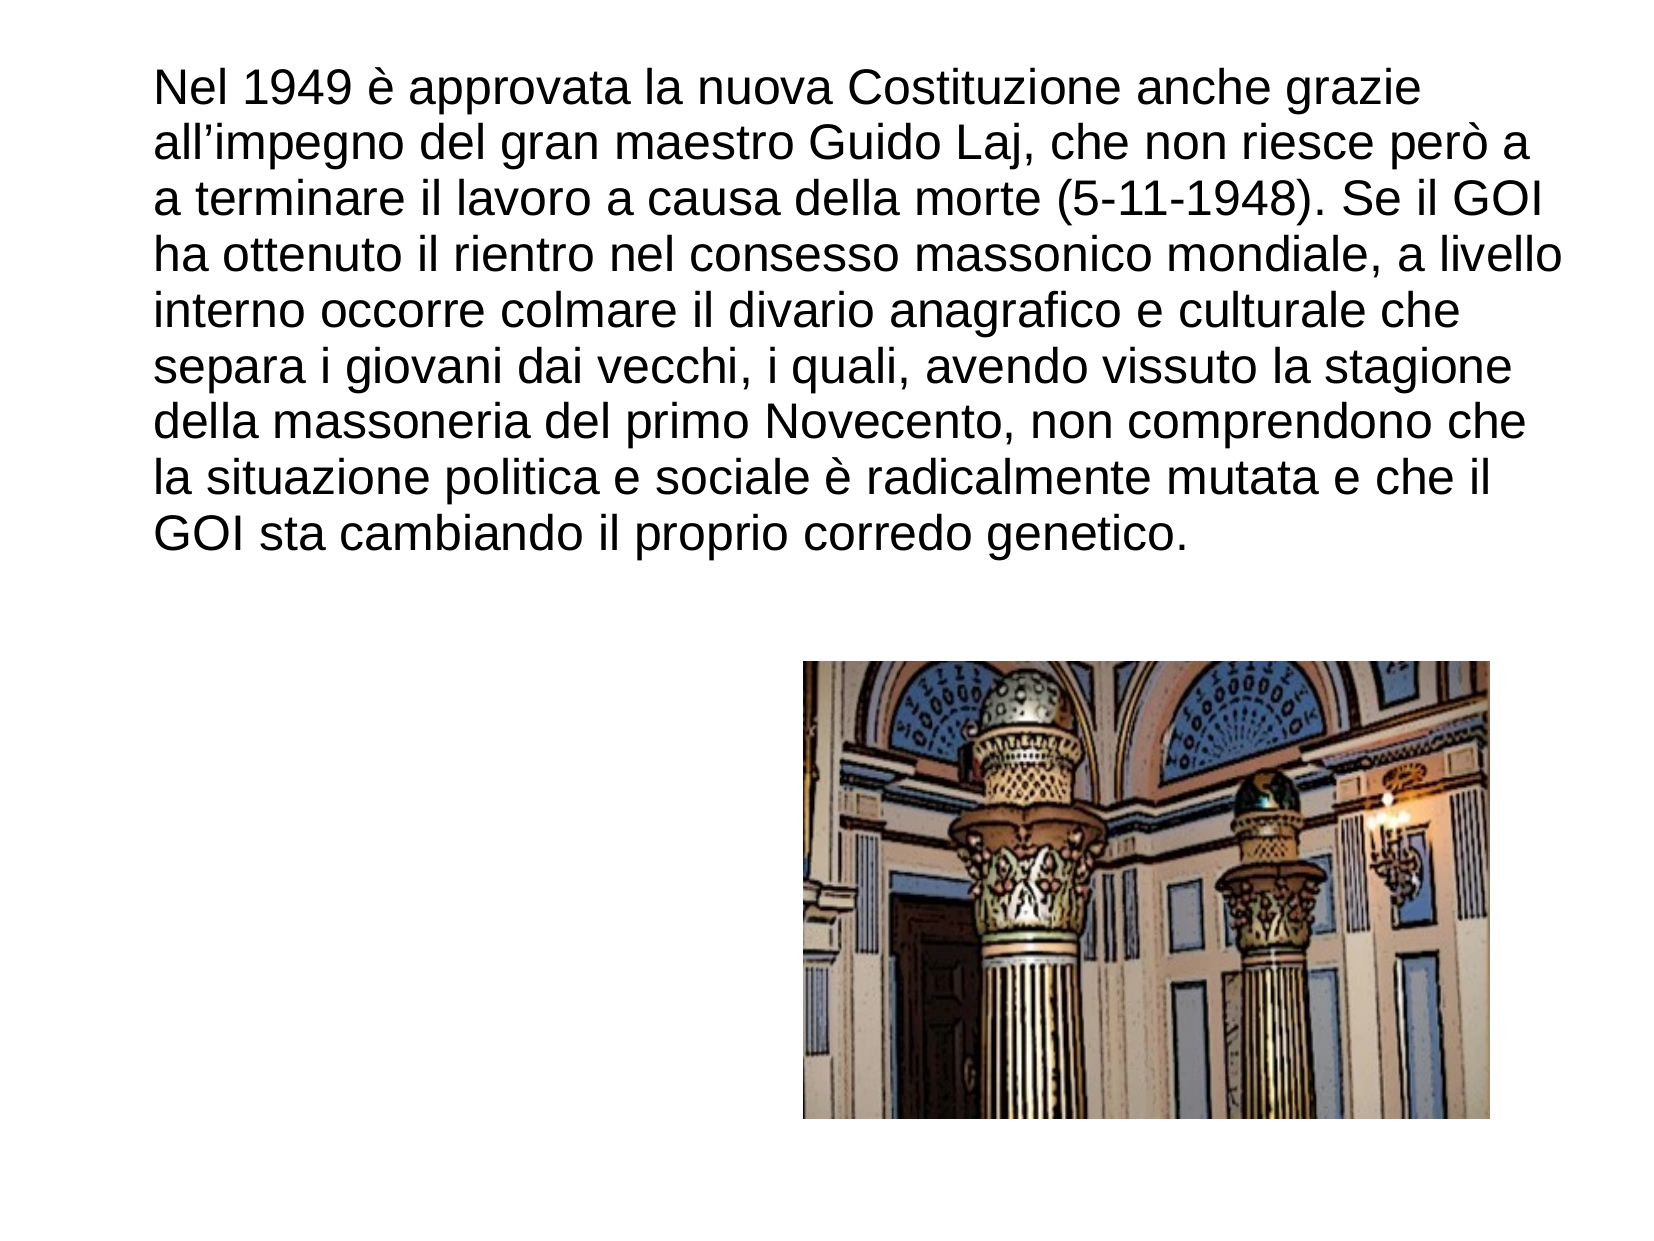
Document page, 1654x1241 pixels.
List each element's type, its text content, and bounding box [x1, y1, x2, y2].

picture [803, 661, 1490, 1119]
list Nel 1949 è approvata la nuova Costituzione anche grazie all’impegno del gran maestro Guido Laj, che non riesce però a a terminare il lavoro a causa della morte (5-11-1948). Se il GOI ha ottenuto il rientro nel consesso massonico mondiale, a livello interno occorre colmare il divario anagrafico e culturale che separa i giovani dai vecchi, i quali, avendo vissuto la stagione della massoneria del primo Novecento, non comprendono che la situazione politica e sociale è radicalmente mutata e che il GOI sta cambiando il proprio corredo genetico. [82, 59, 1571, 1158]
